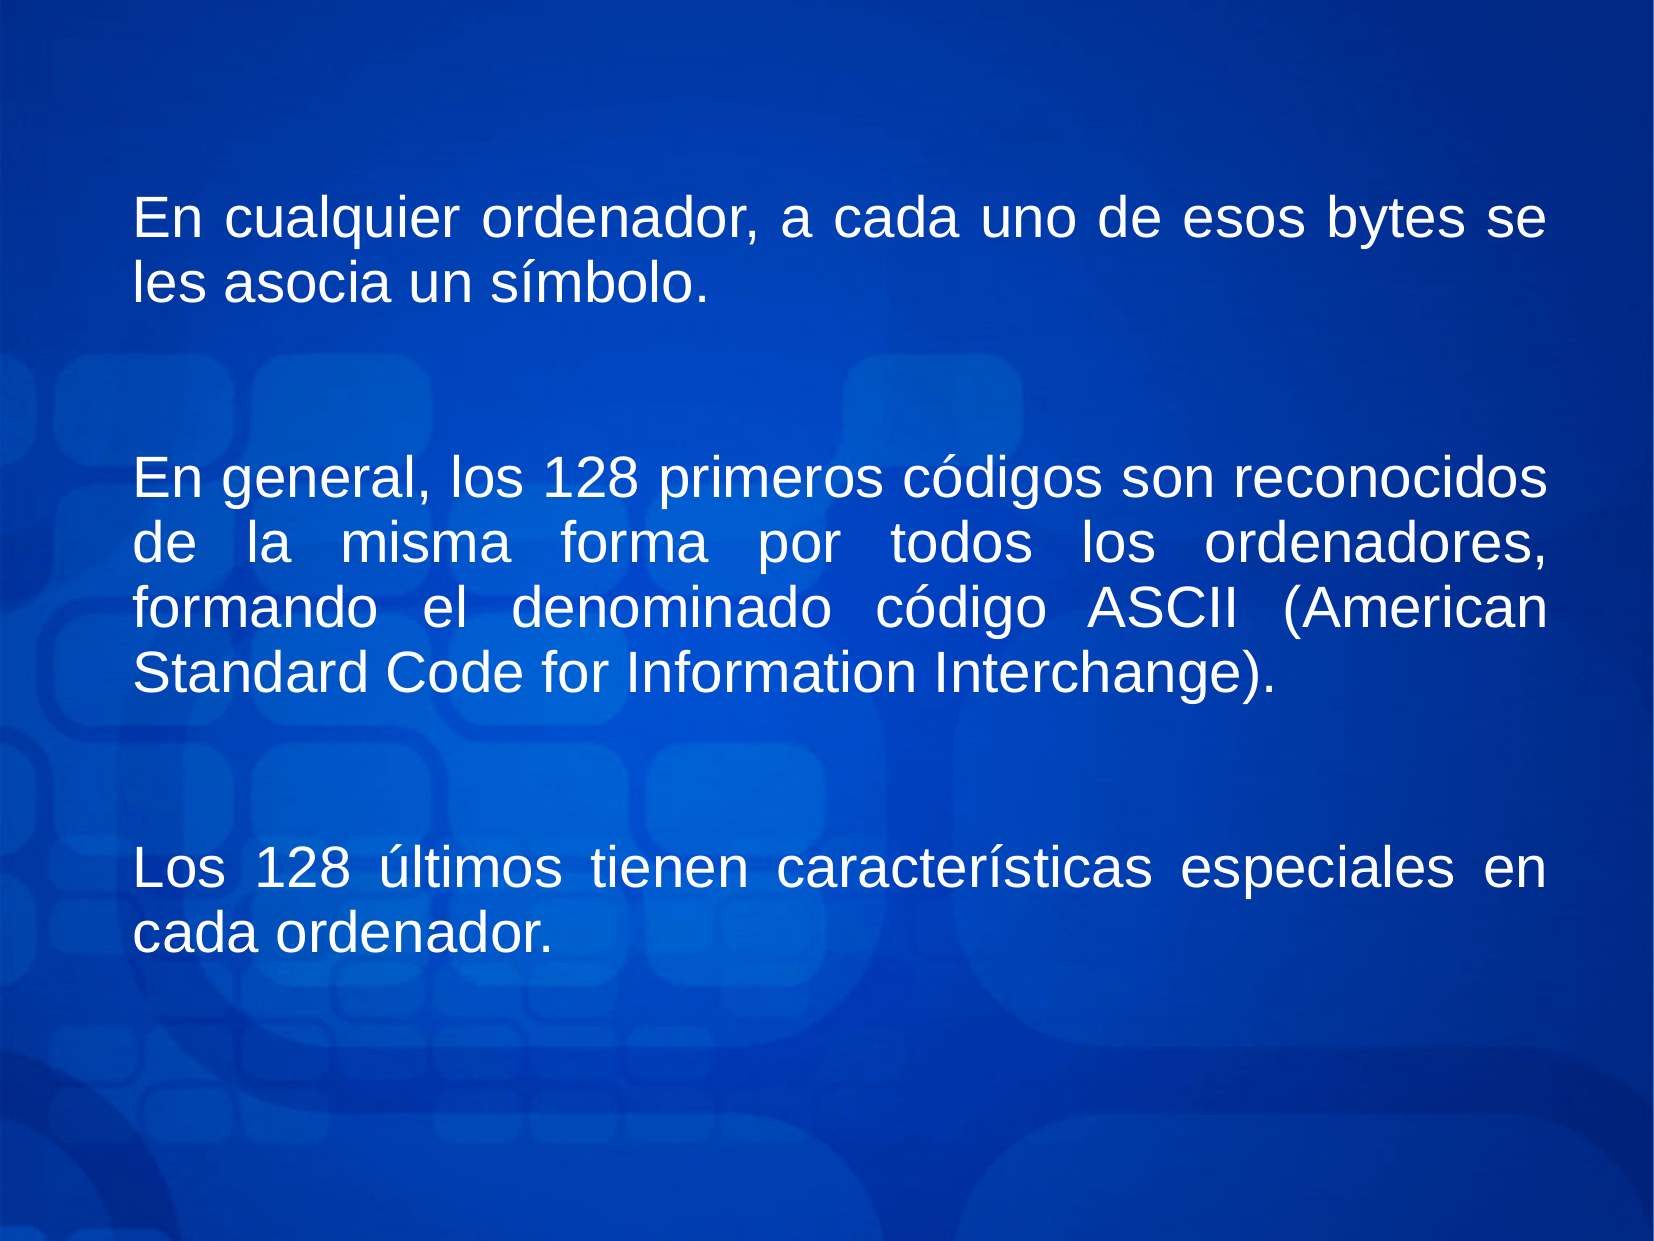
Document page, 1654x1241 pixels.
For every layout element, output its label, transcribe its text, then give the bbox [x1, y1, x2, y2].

text_box En cualquier ordenador, a cada uno de esos bytes se les asocia un símbolo. En general, los 128 primeros códigos son reconocidos de la misma forma por todos los ordenadores, formando el denominado código ASCII (American Standard Code for Information Interchange). Los 128 últimos tienen características especiales en cada ordenador. [118, 177, 1565, 973]
picture [0, 0, 1654, 1241]
